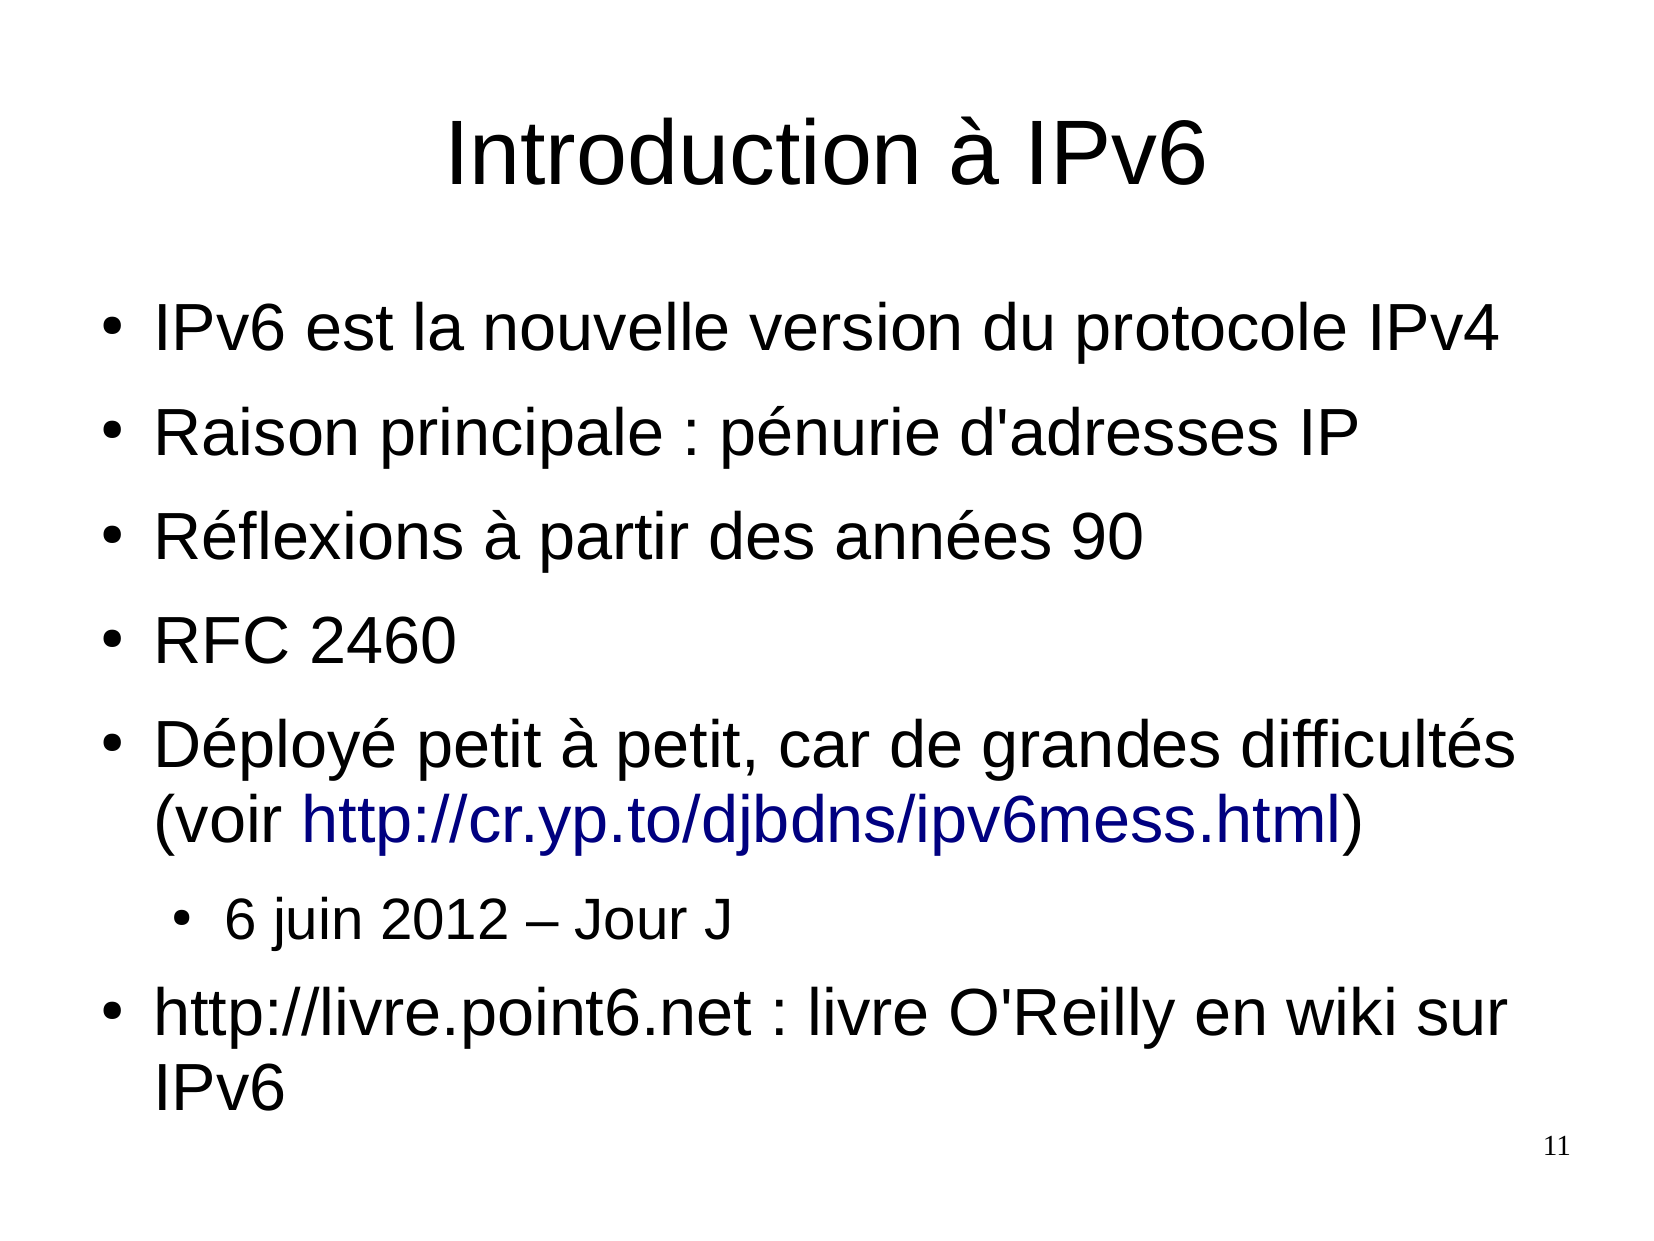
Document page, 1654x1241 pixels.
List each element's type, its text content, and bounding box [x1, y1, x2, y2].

title Introduction à IPv6 [82, 49, 1571, 257]
list IPv6 est la nouvelle version du protocole IPv4 Raison principale : pénurie d'adresses IP Réflexions à partir des années 90 RFC 2460 Déployé petit à petit, car de grandes difficultés (voir http://cr.yp.to/djbdns/ipv6mess.html) 6 juin 2012 – Jour J http://livre.point6.net : livre O'Reilly en wiki sur IPv6 [82, 290, 1571, 1125]
